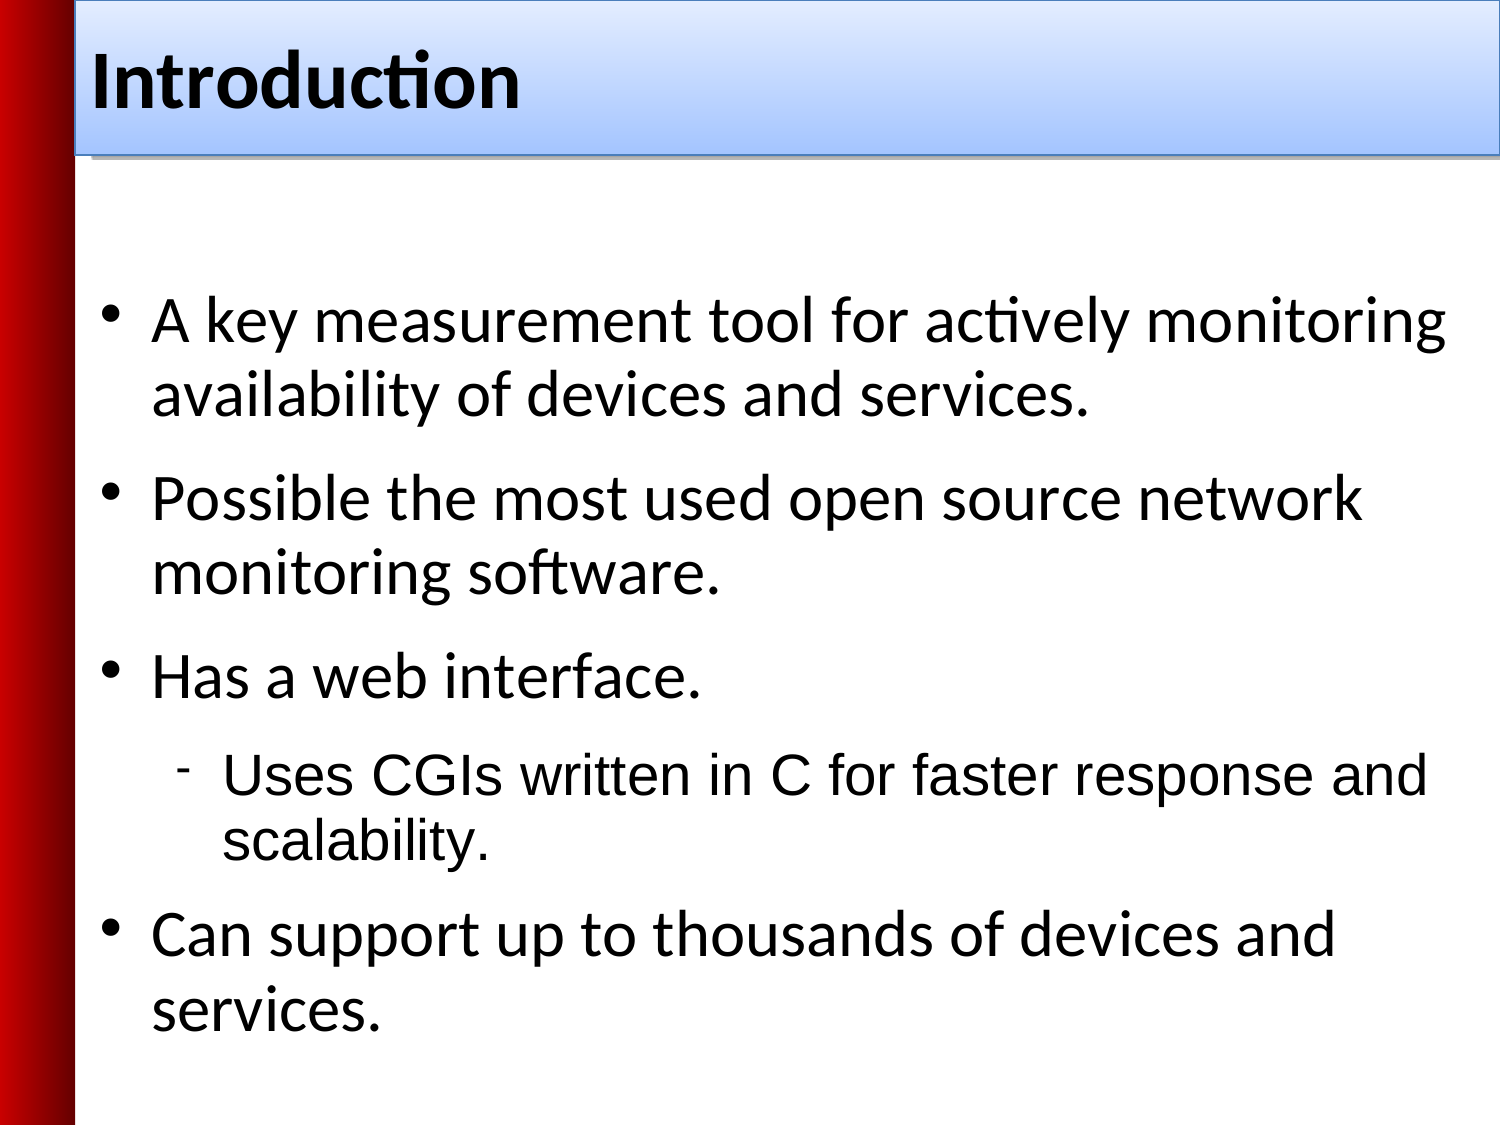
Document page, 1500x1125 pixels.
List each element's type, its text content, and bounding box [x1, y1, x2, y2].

text_box A key measurement tool for actively monitoring availability of devices and services. Possible the most used open source network monitoring software. Has a web interface. Uses CGIs written in C for faster response and scalability. Can support up to thousands of devices and services. [82, 278, 1500, 1098]
text_box Introduction [75, 0, 1500, 156]
